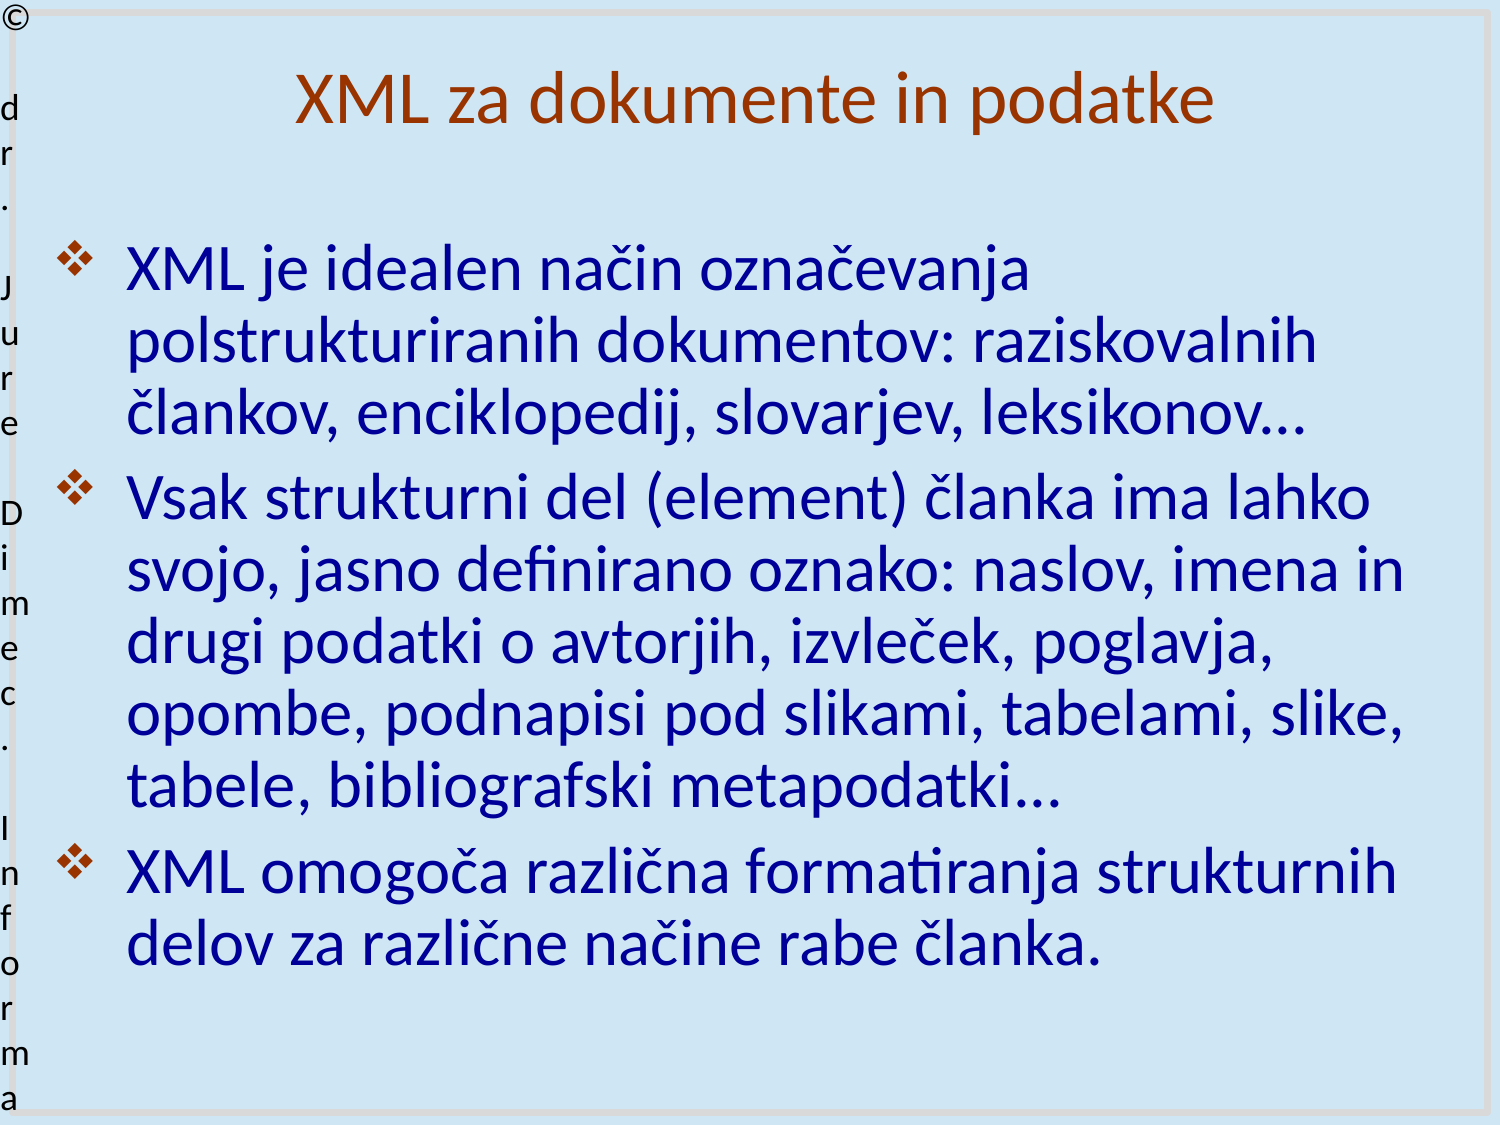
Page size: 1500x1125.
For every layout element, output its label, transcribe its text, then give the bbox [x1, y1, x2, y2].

title XML za dokumente in podatke [37, 37, 1475, 150]
list XML je idealen način označevanja polstrukturiranih dokumentov: raziskovalnih člankov, enciklopedij, slovarjev, leksikonov... Vsak strukturni del (element) članka ima lahko svojo, jasno definirano oznako: naslov, imena in drugi podatki o avtorjih, izvleček, poglavja, opombe, podnapisi pod slikami, tabelami, slike, tabele, bibliografski metapodatki... XML omogoča različna formatiranja strukturnih delov za različne načine rabe članka. [37, 224, 1475, 1050]
